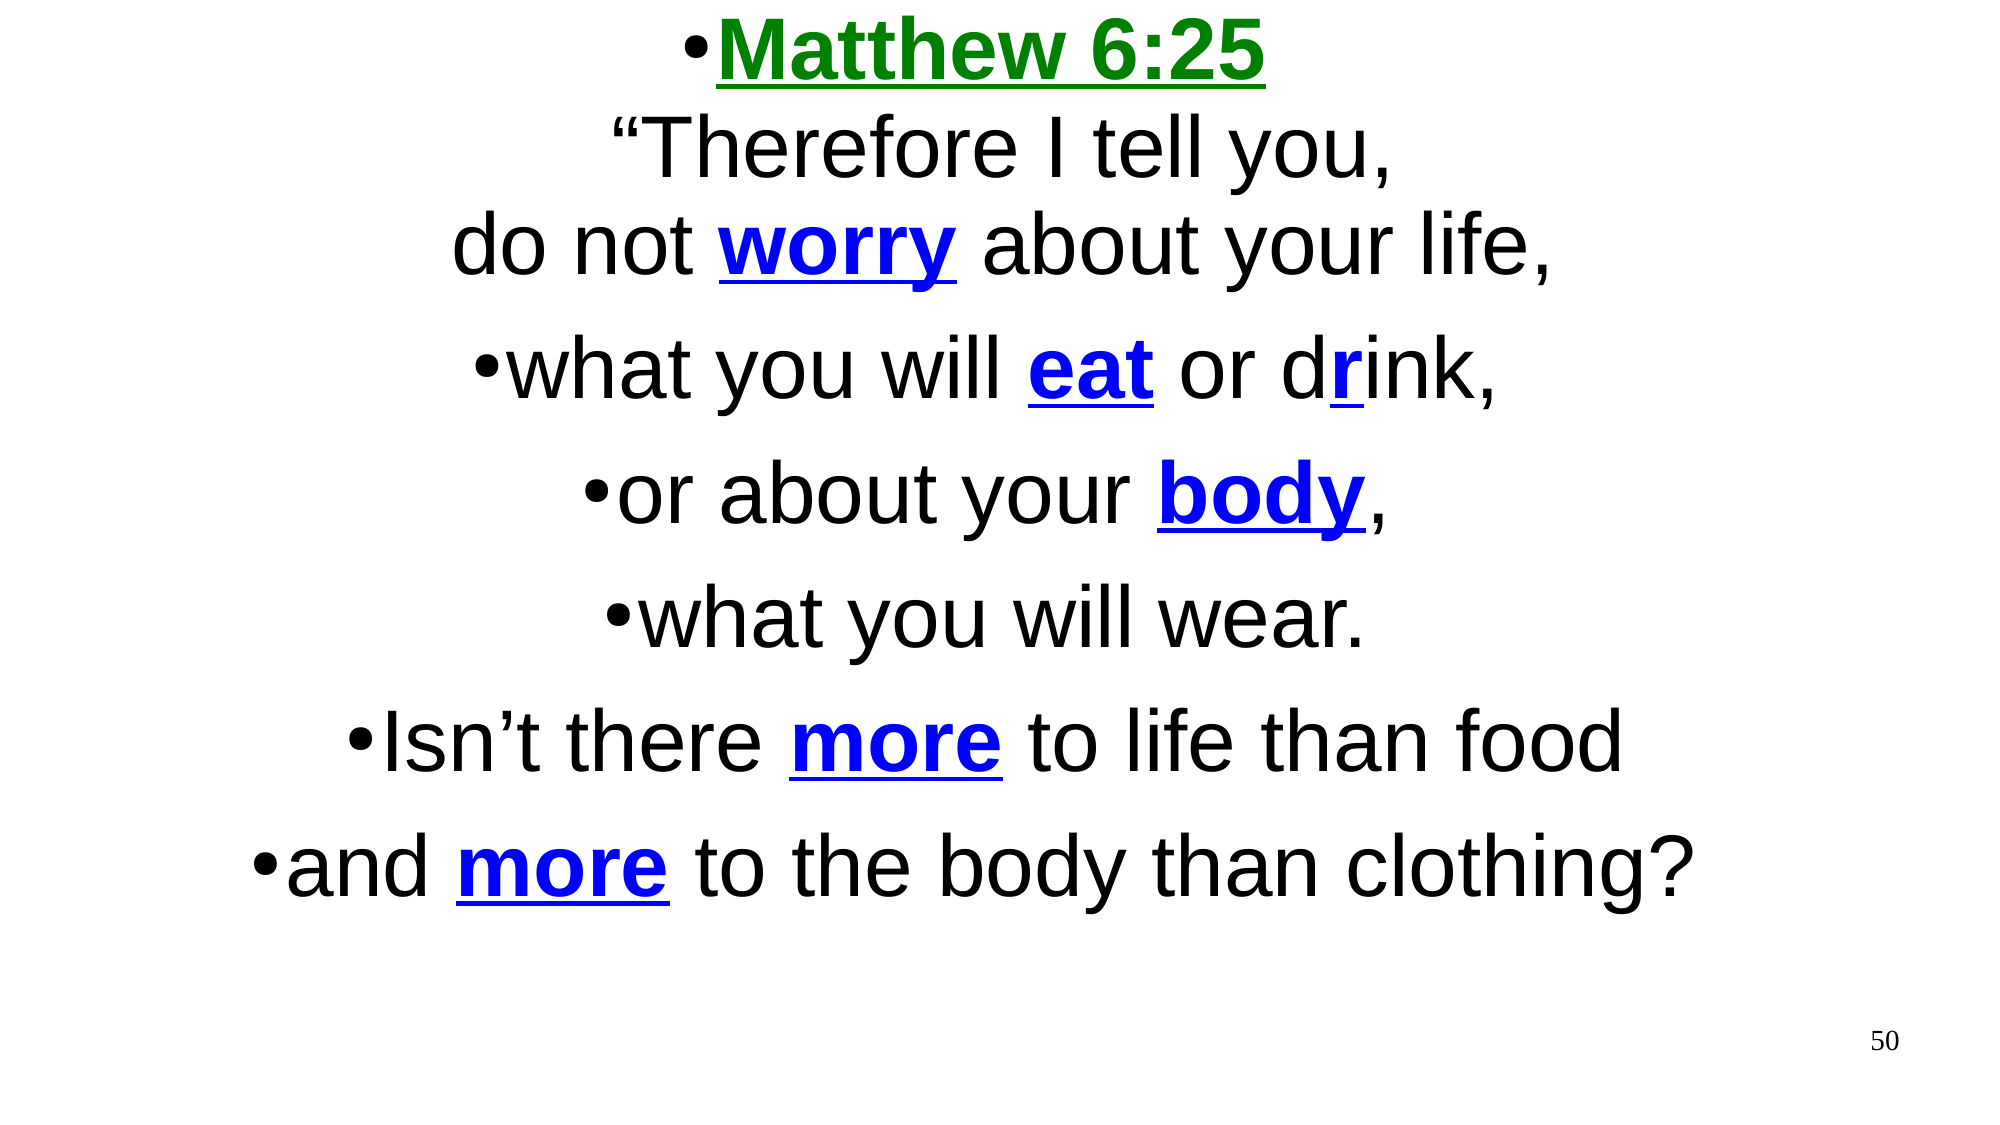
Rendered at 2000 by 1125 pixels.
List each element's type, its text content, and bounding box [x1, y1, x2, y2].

list Matthew 6:25 “Therefore I tell you, do not worry about your life, what you will eat or drink, or about your body, what you will wear. Isn’t there more to life than food and more to the body than clothing? [0, 0, 1996, 1123]
